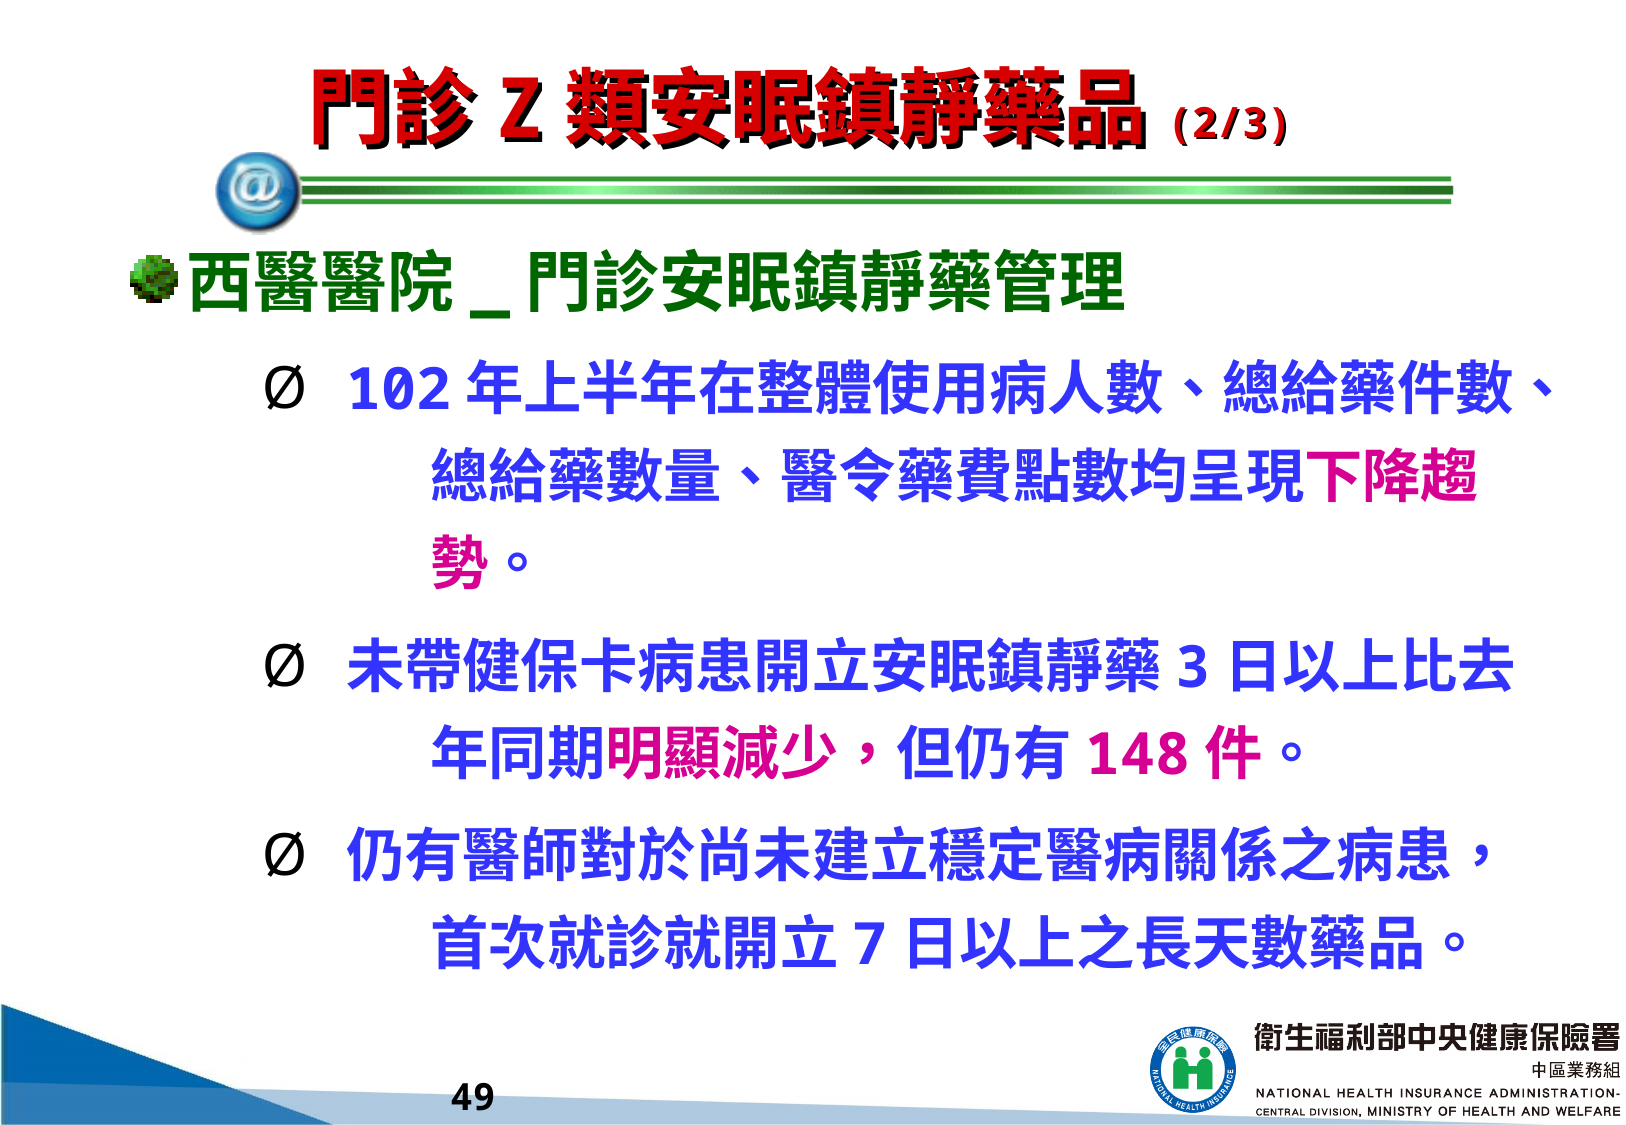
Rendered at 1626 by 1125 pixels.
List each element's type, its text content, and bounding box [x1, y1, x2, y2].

text_box [435, 1065, 815, 1125]
list 西醫醫院_門診安眠鎮靜藥管理 102年上半年在整體使用病人數、總給藥件數、總給藥數量、醫令藥費點數均呈現下降趨勢。 未帶健保卡病患開立安眠鎮靜藥3日以上比去年同期明顯減少，但仍有148件。 仍有醫師對於尚未建立穩定醫病關係之病患，首次就診就開立7日以上之長天數藥品。 [115, 231, 1545, 1009]
title 門診Z類安眠鎮靜藥品(2/3) [292, 10, 1562, 198]
